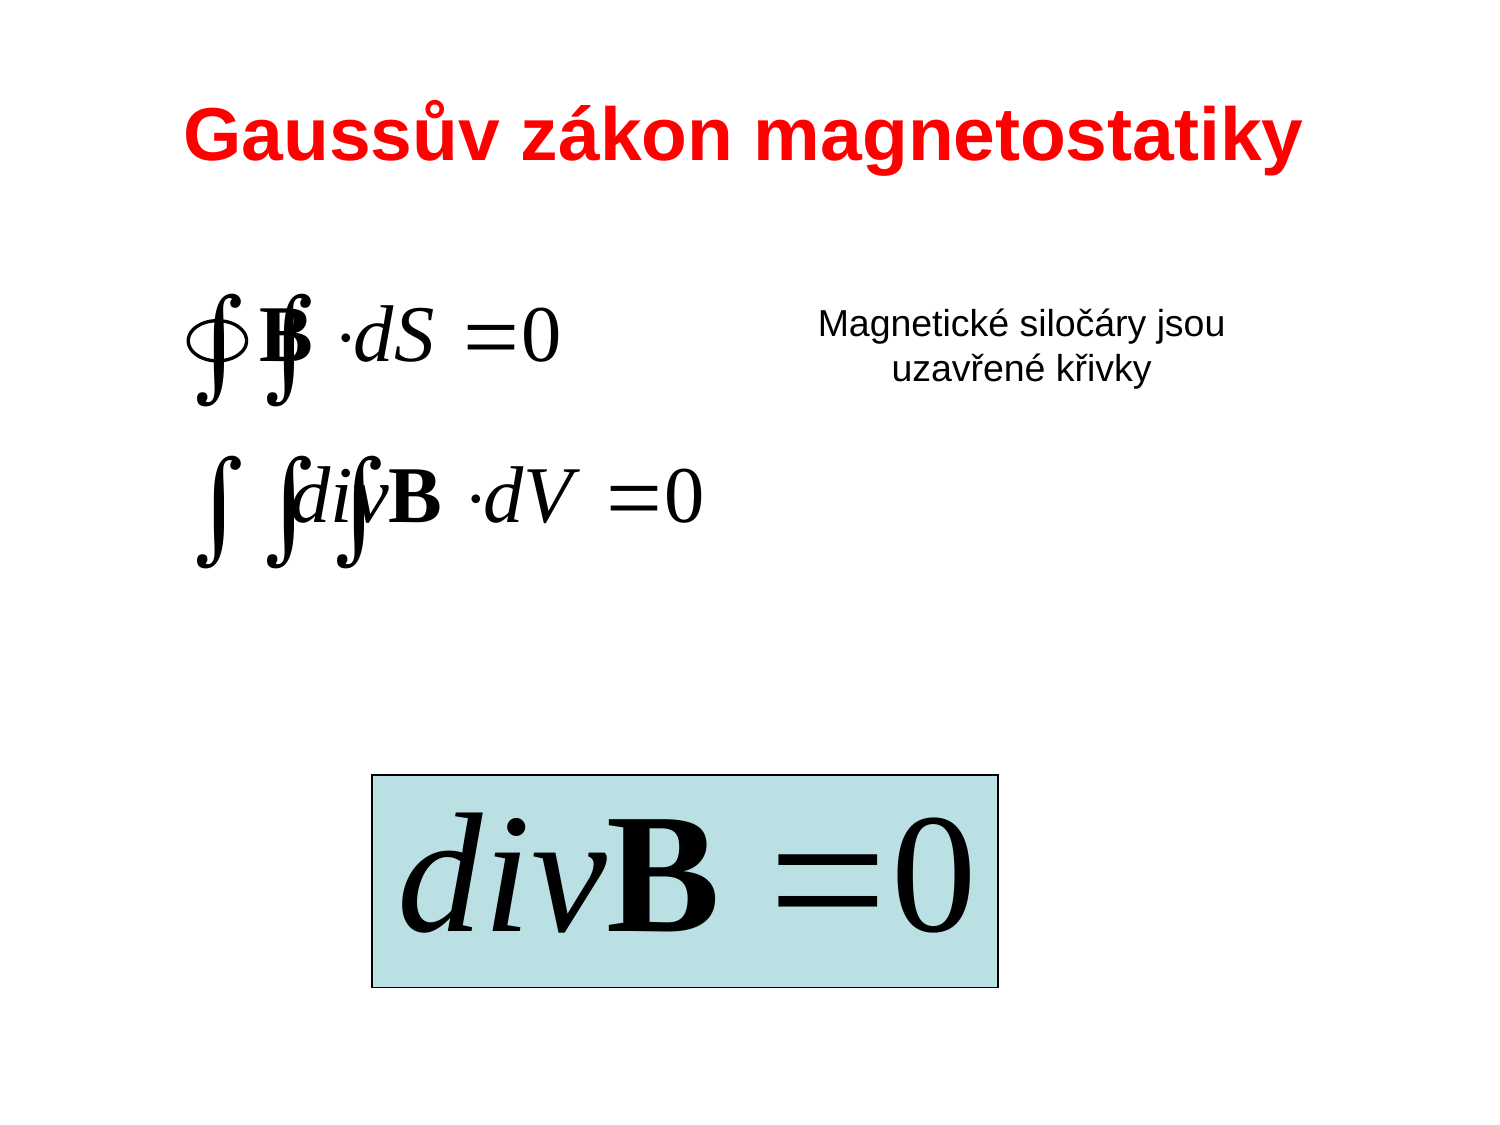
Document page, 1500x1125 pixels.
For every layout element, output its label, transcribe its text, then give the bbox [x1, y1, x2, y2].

chart [171, 267, 715, 576]
text_box Magnetické siločáry jsou uzavřené křivky [749, 290, 1294, 397]
text_box [372, 975, 999, 988]
chart [372, 774, 999, 975]
text_box Gaussův zákon magnetostatiky [64, 78, 1424, 184]
